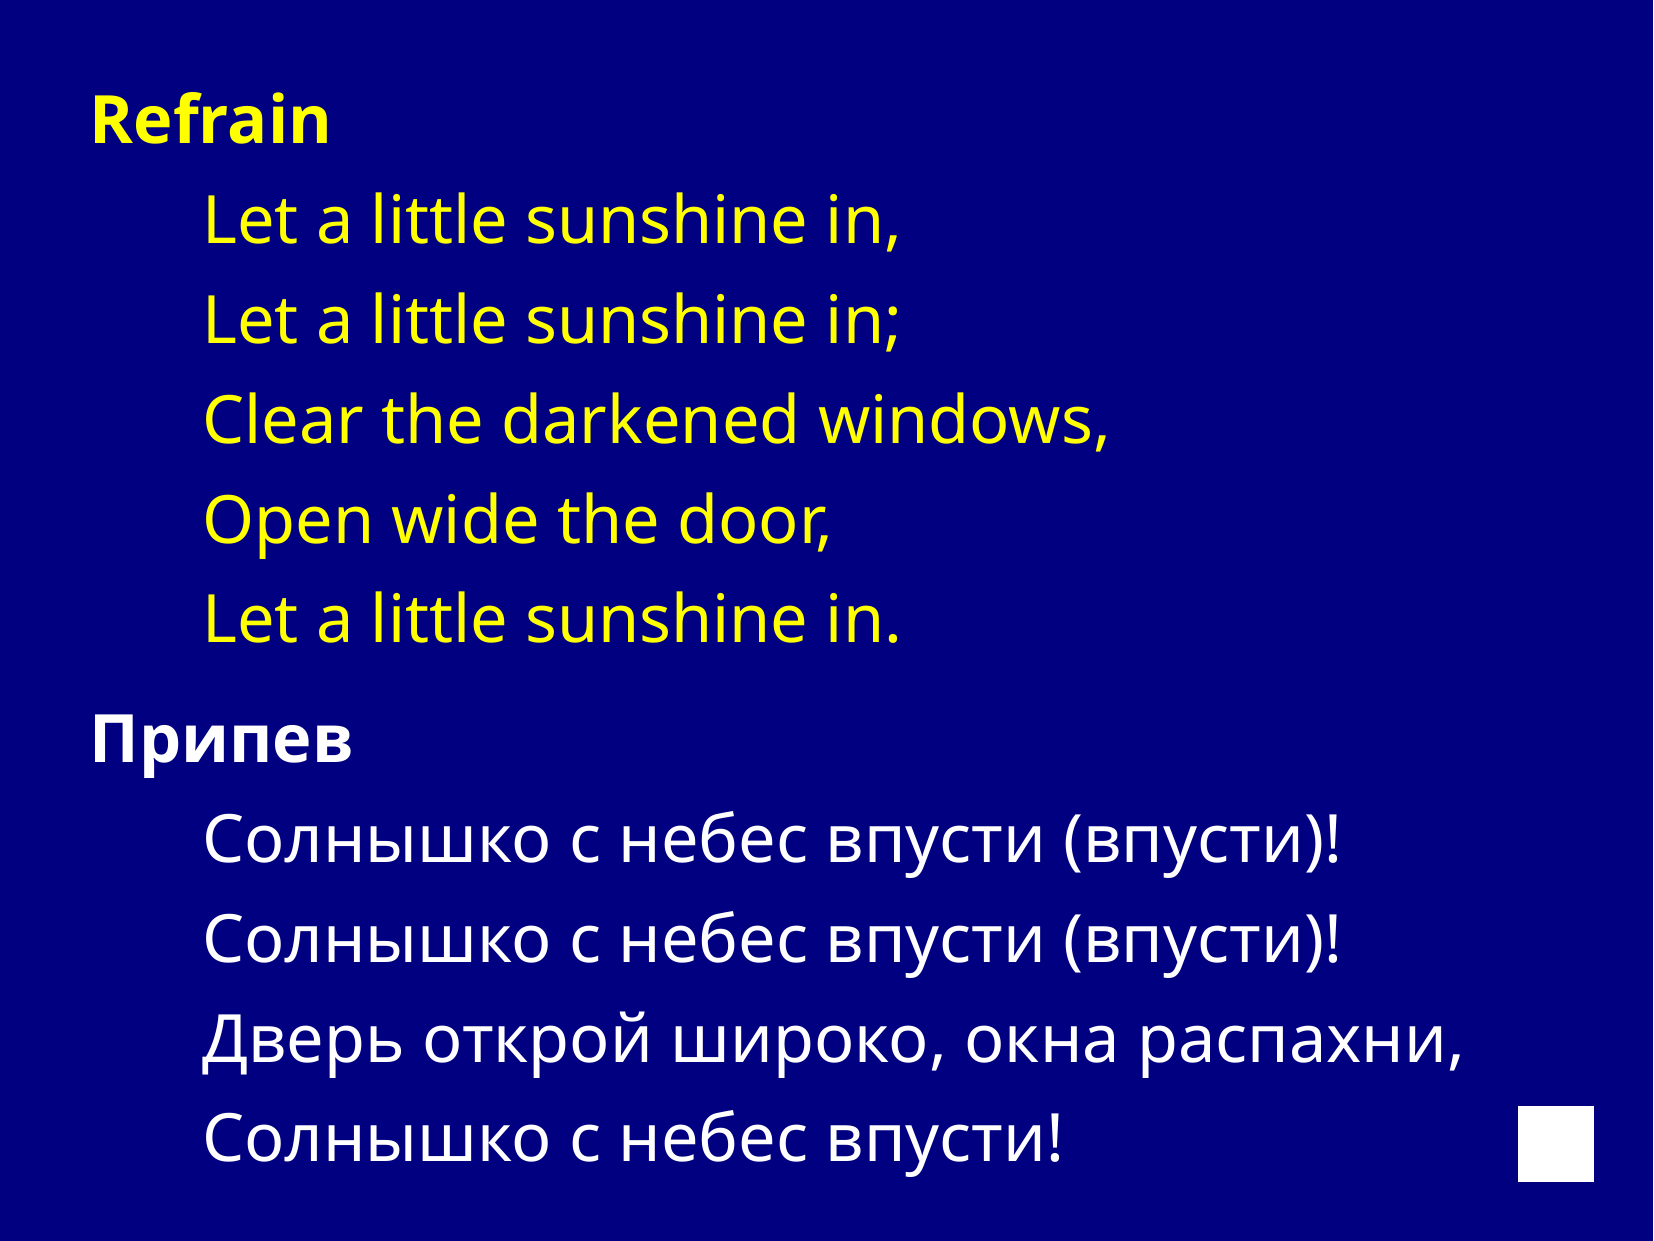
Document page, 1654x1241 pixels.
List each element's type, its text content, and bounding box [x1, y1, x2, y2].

text_box [1518, 1106, 1594, 1182]
text_box Refrain Let a little sunshine in, Let a little sunshine in; Clear the darkened windows, Open wide the door, Let a little sunshine in. [75, 56, 1576, 638]
text_box Припев Солнышко с небес впусти (впусти)! Солнышко с небес впусти (впусти)! Дверь открой широко, окна распахни, Солнышко с небес впусти! [75, 675, 1576, 1163]
